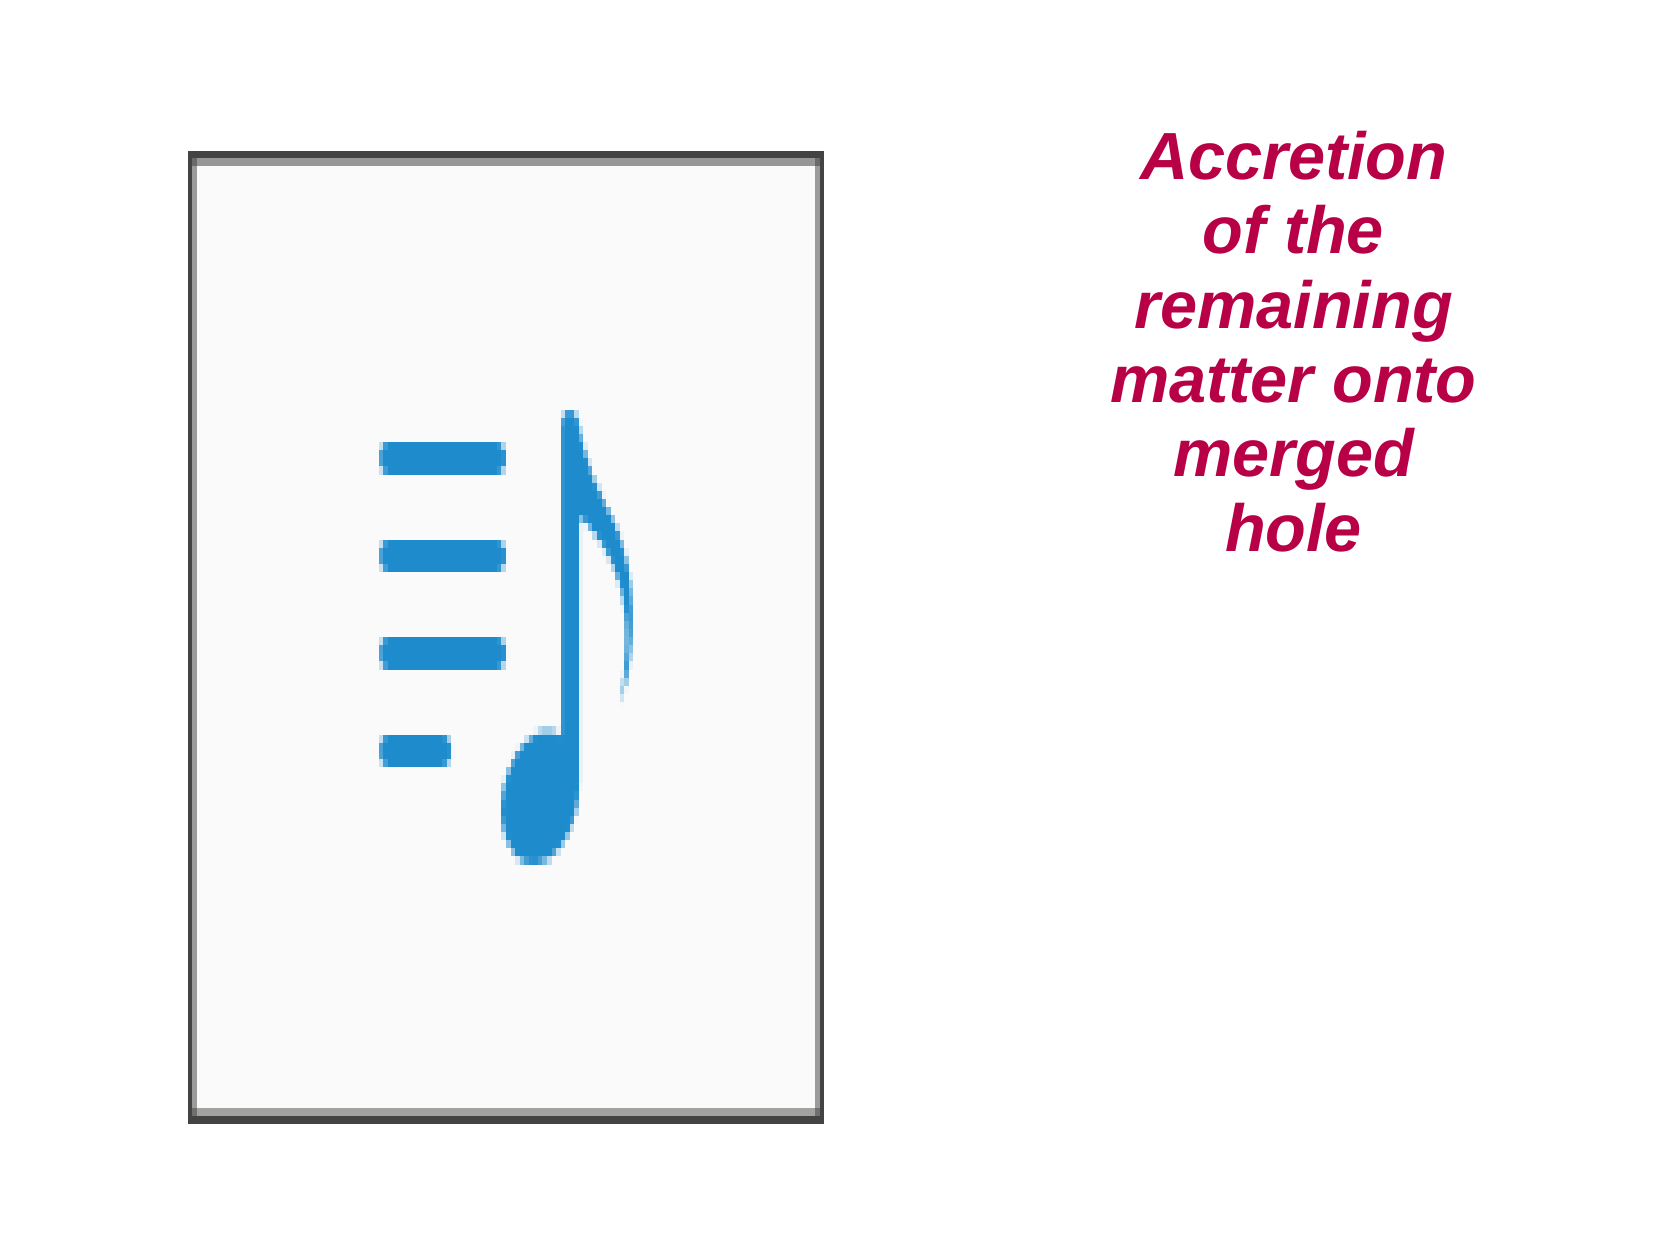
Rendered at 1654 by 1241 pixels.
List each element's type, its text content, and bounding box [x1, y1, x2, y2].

text_box [187, 150, 826, 1126]
text_box Accretion of the remaining matter onto merged hole [1087, 112, 1501, 574]
